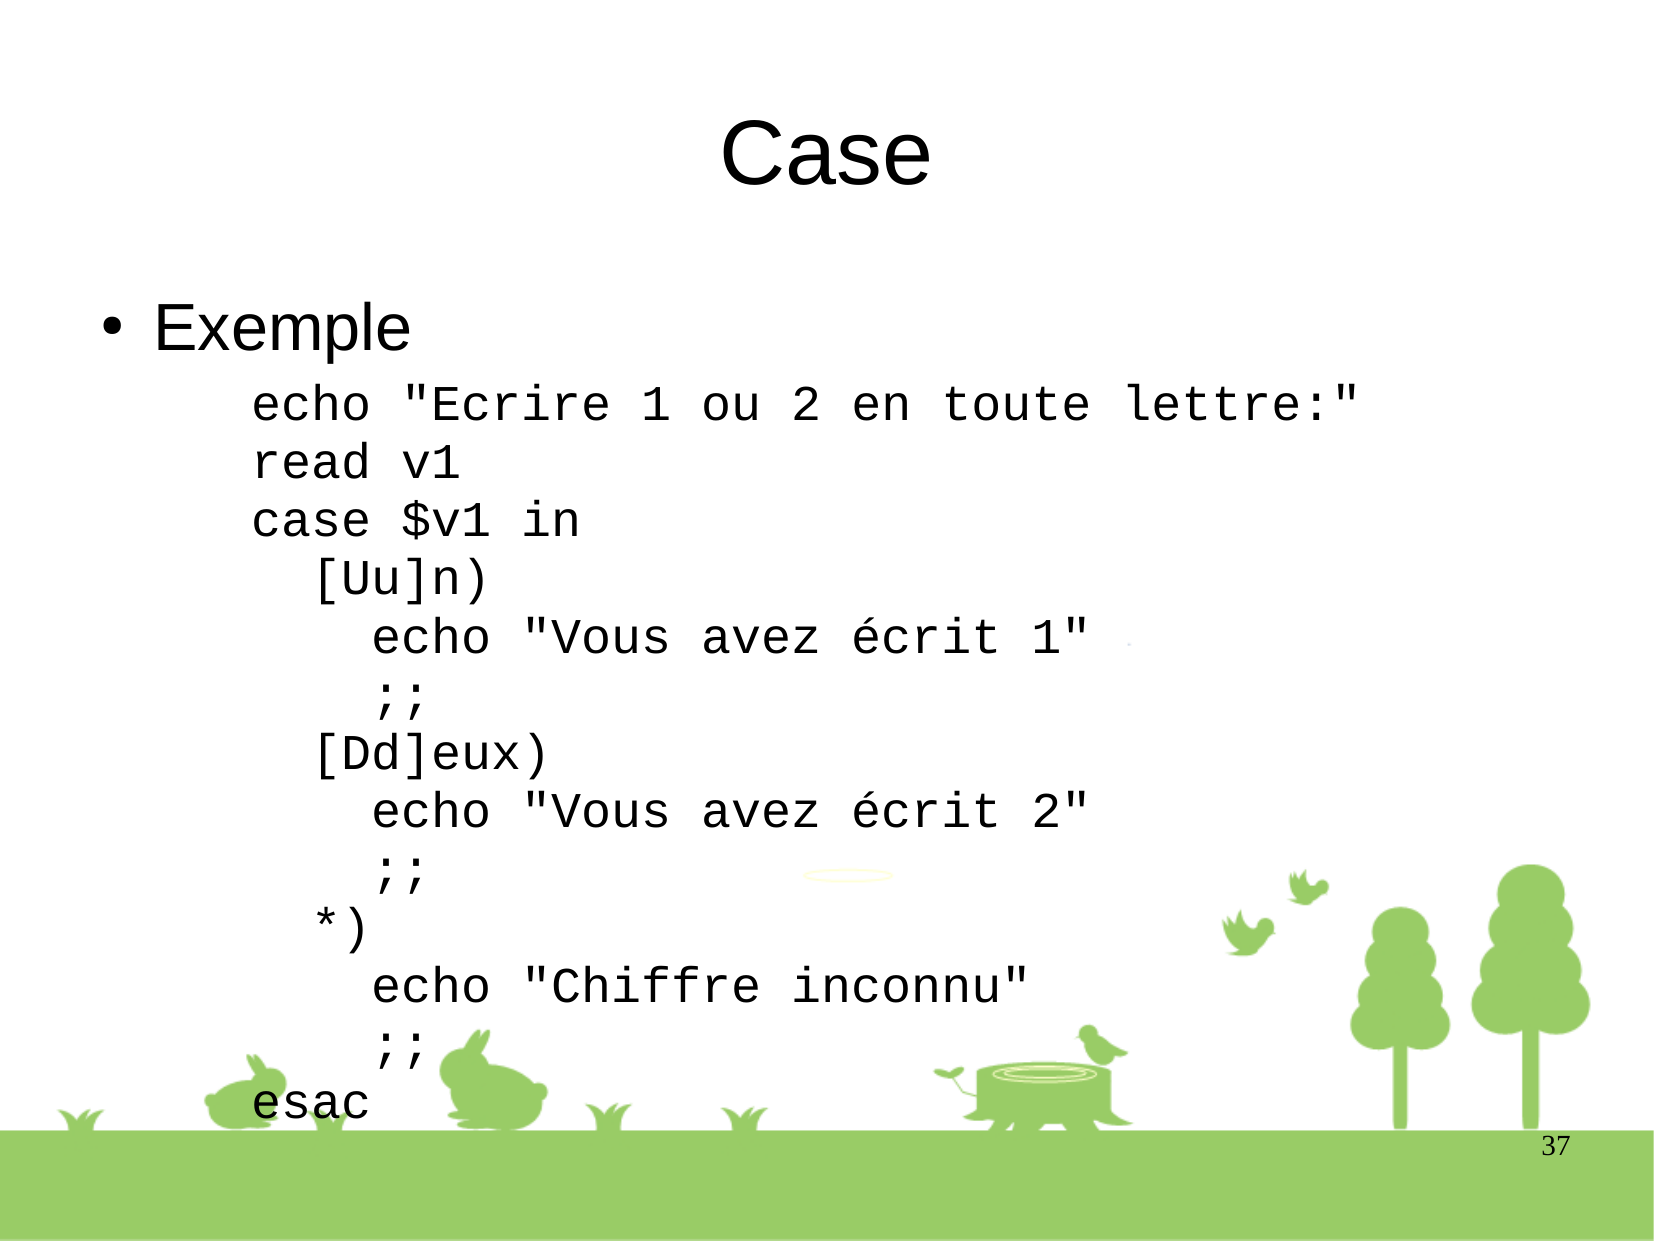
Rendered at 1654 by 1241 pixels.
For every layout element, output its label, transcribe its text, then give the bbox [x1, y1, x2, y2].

list Exemple [1477, 290, 1571, 1010]
picture [0, 0, 1654, 1241]
text_box echo "Ecrire 1 ou 2 en toute lettre:" read v1 case $v1 in [Uu]n)‏ echo "Vous avez écrit 1" ;; [Dd]eux)‏ echo "Vous avez écrit 2" ;; *)‏ echo "Chiffre inconnu" ;; esac [236, 250, 1477, 1193]
list Exemple [82, 290, 236, 1010]
title Case [82, 49, 1571, 257]
